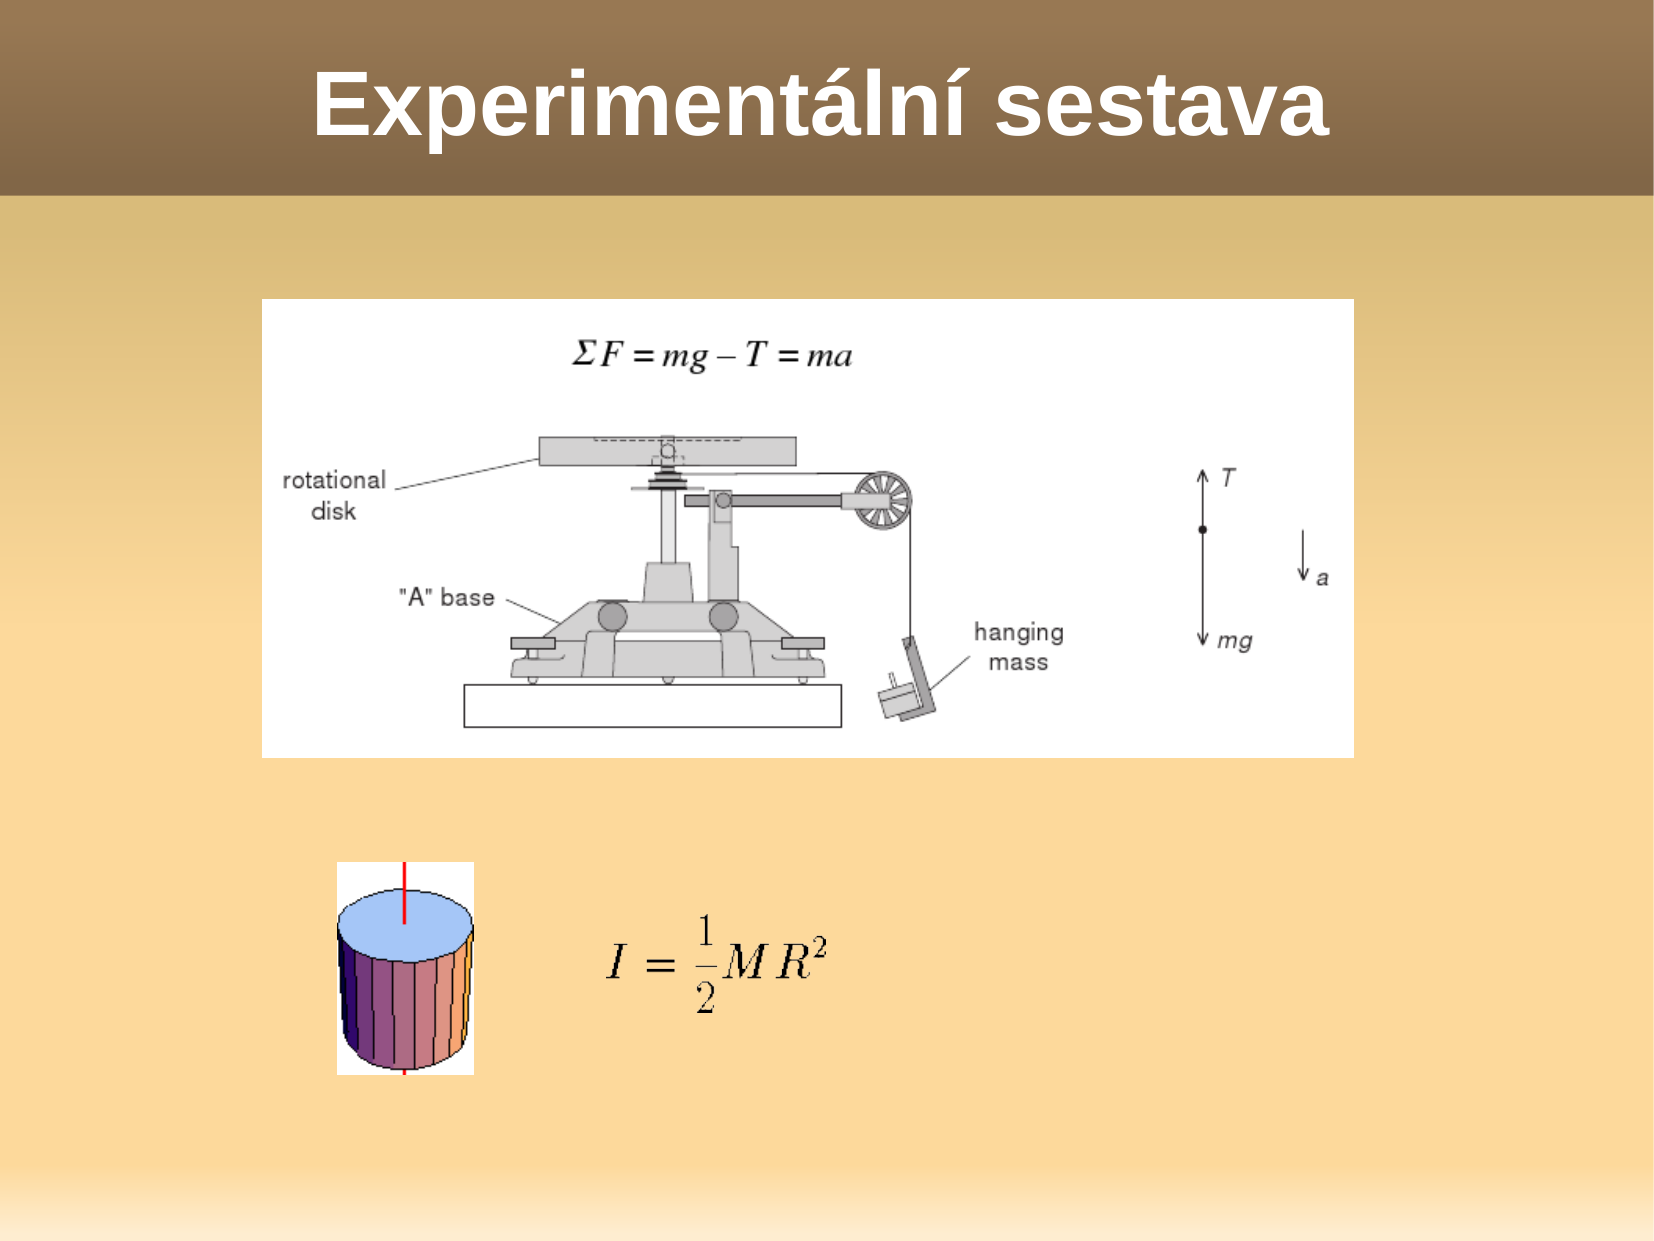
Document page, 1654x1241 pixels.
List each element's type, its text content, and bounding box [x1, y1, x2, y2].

picture [0, 0, 1654, 1241]
title Experimentální sestava [76, 0, 1565, 208]
